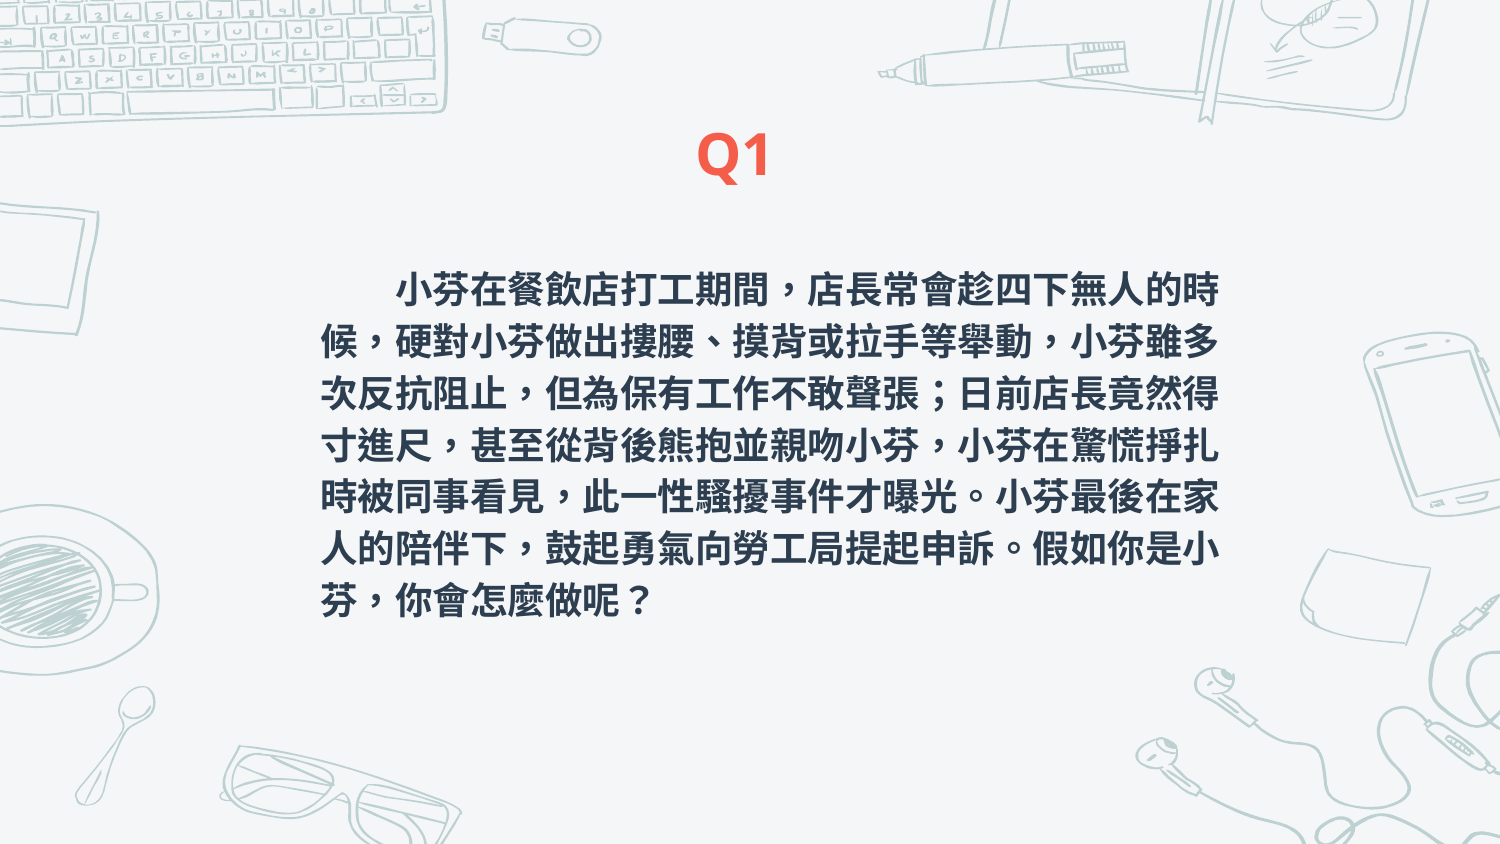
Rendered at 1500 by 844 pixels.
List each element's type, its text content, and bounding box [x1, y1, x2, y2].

title Q1 [171, 102, 1300, 198]
text_box 小芬在餐飲店打工期間，店長常會趁四下無人的時候，硬對小芬做出摟腰、摸背或拉手等舉動，小芬雖多次反抗阻止，但為保有工作不敢聲張；日前店長竟然得寸進尺，甚至從背後熊抱並親吻小芬，小芬在驚慌掙扎時被同事看見，此一性騷擾事件才曝光。小芬最後在家人的陪伴下，鼓起勇氣向勞工局提起申訴。假如你是小芬，你會怎麼做呢？ [230, 244, 1270, 819]
